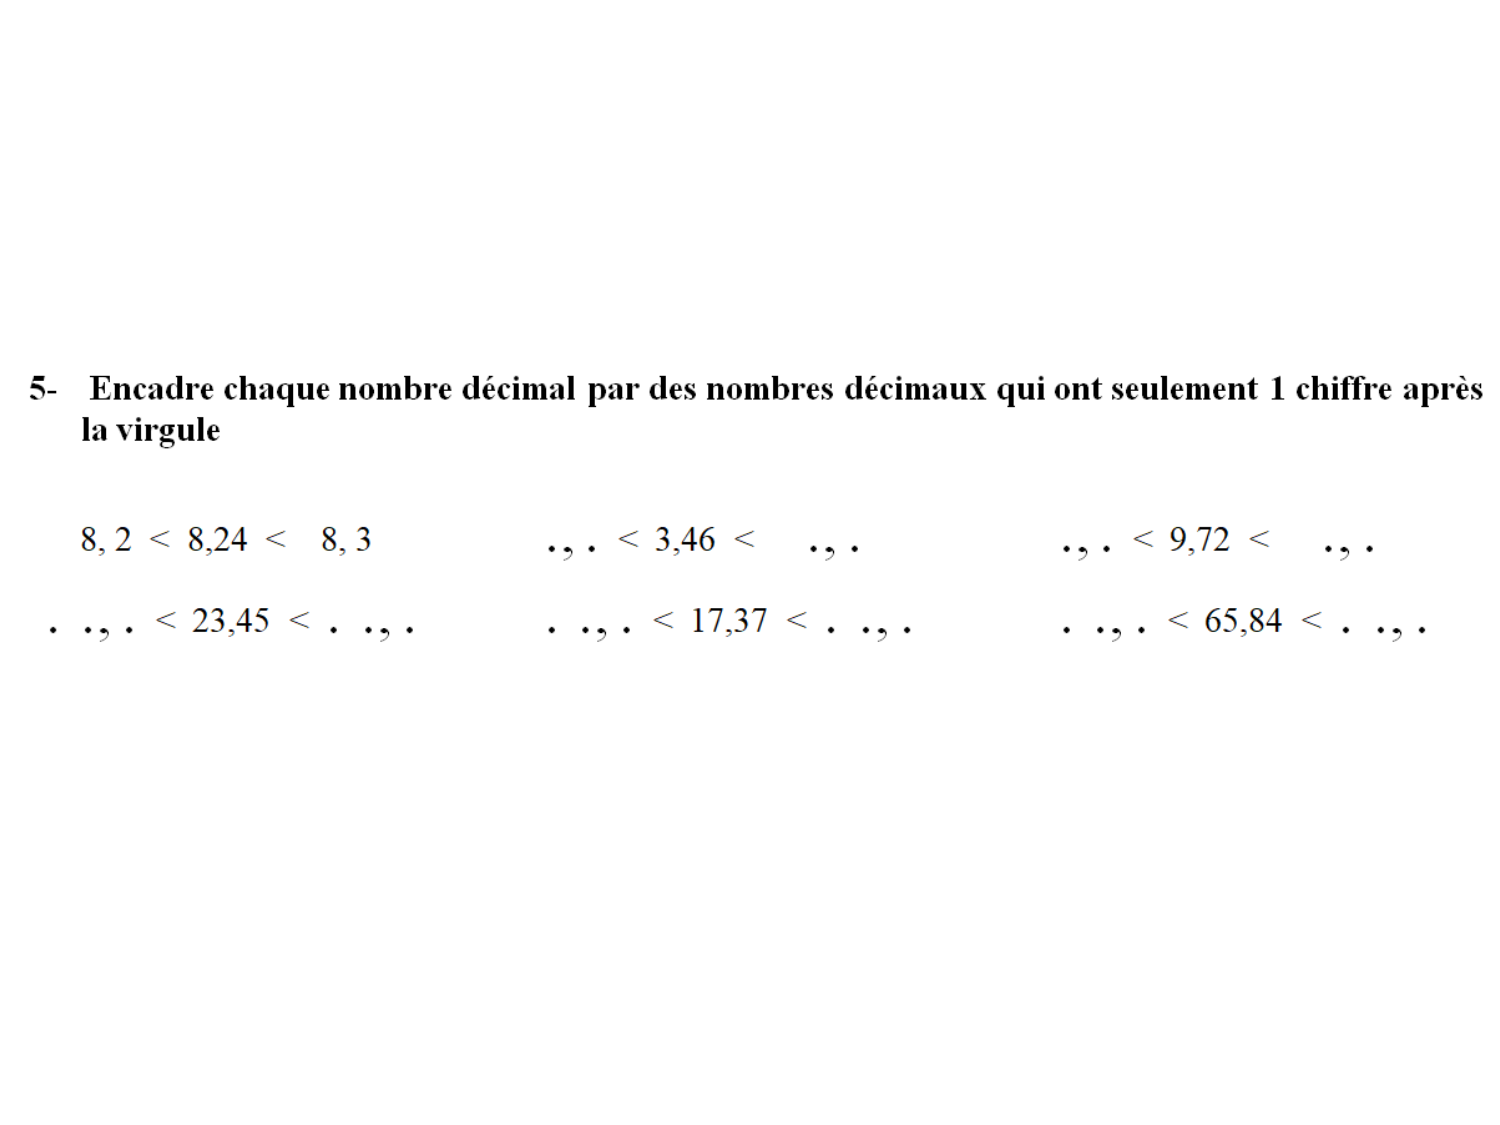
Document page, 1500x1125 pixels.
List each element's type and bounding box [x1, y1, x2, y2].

picture [9, 361, 1500, 657]
